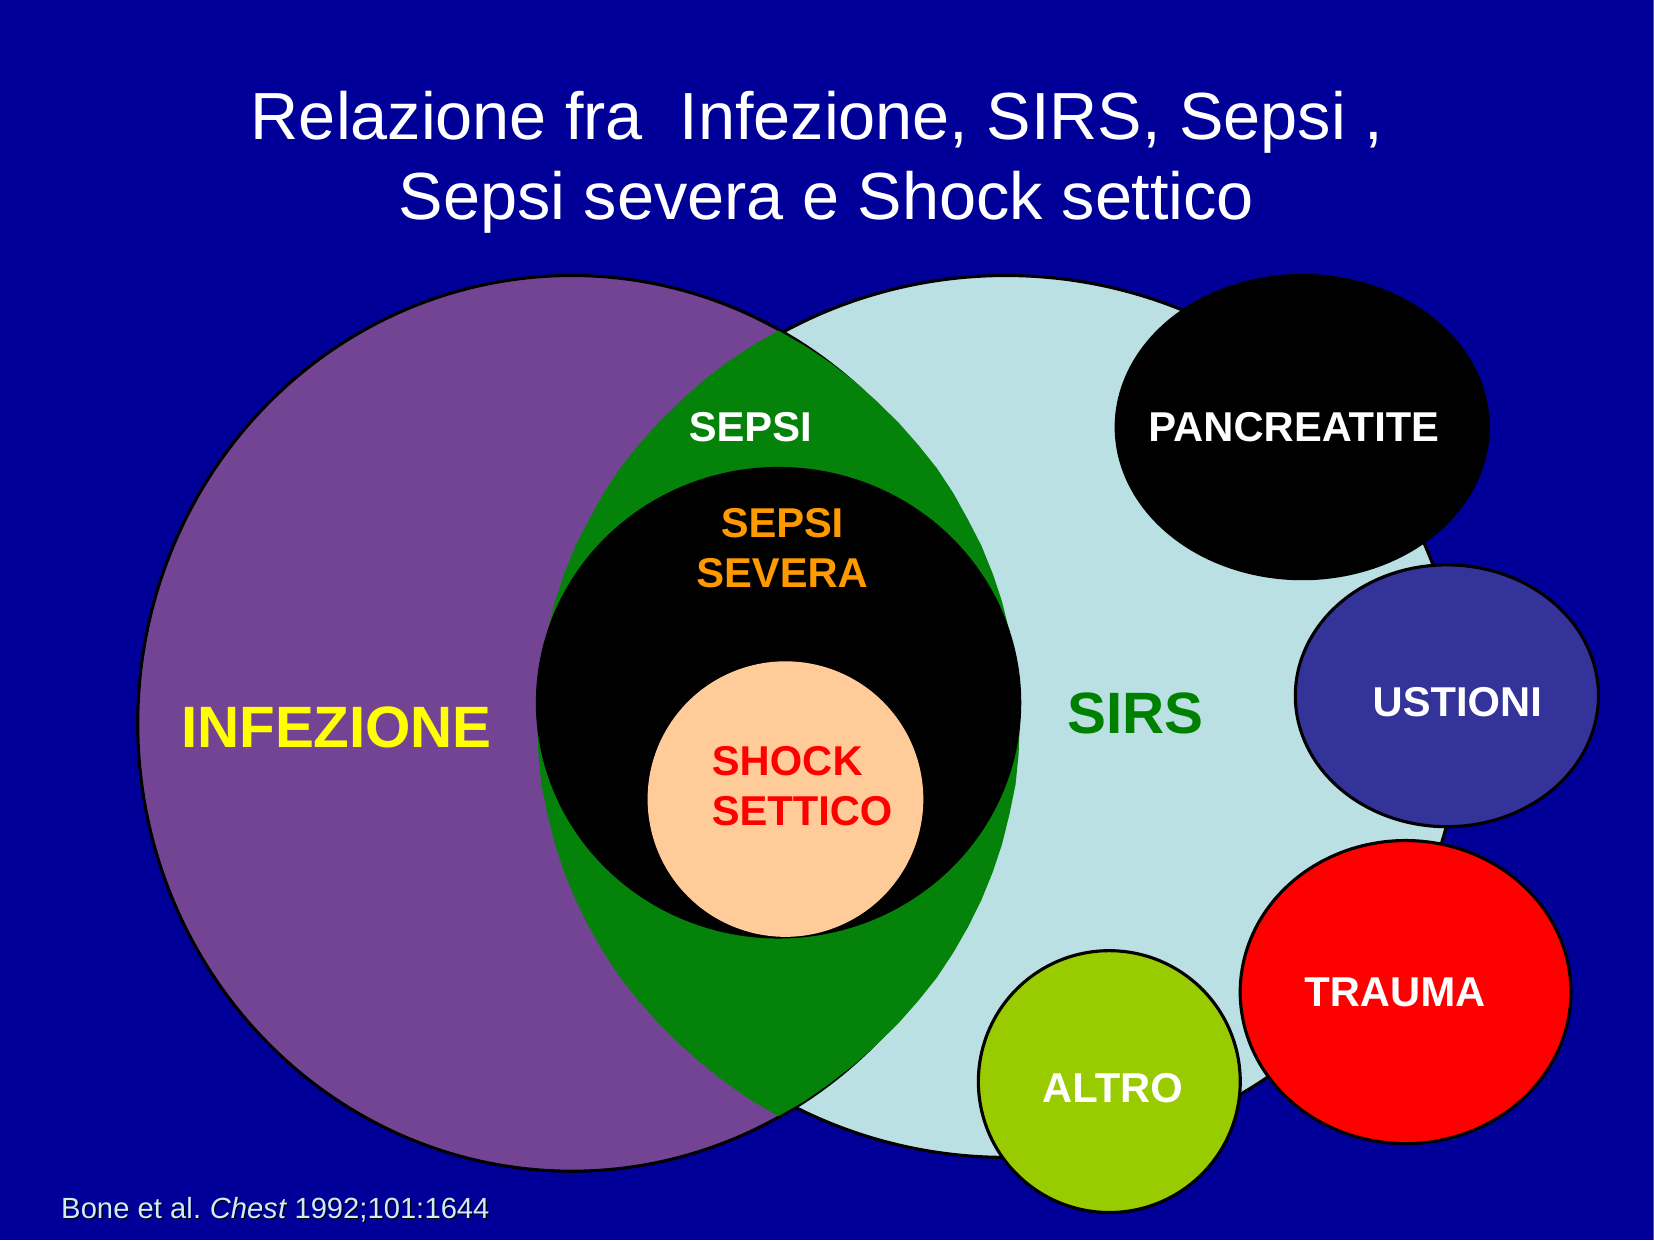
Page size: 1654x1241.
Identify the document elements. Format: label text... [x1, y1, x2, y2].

text_box USTIONI [1372, 675, 1543, 726]
text_box [137, 275, 1599, 1213]
text_box PANCREATITE [1148, 399, 1440, 450]
title Relazione fra Infezione, SIRS, Sepsi , Sepsi severa e Shock settico [82, 49, 1571, 257]
text_box TRAUMA [1304, 964, 1486, 1015]
text_box SIRS [1067, 675, 1204, 746]
text_box Bone et al. Chest 1992;101:1644 [61, 1193, 490, 1225]
text_box INFEZIONE [181, 688, 492, 760]
text_box SEPSI [688, 399, 869, 450]
text_box SHOCK SETTICO [711, 733, 893, 834]
text_box ALTRO [1042, 1060, 1184, 1112]
text_box SEPSI SEVERA [696, 495, 868, 597]
